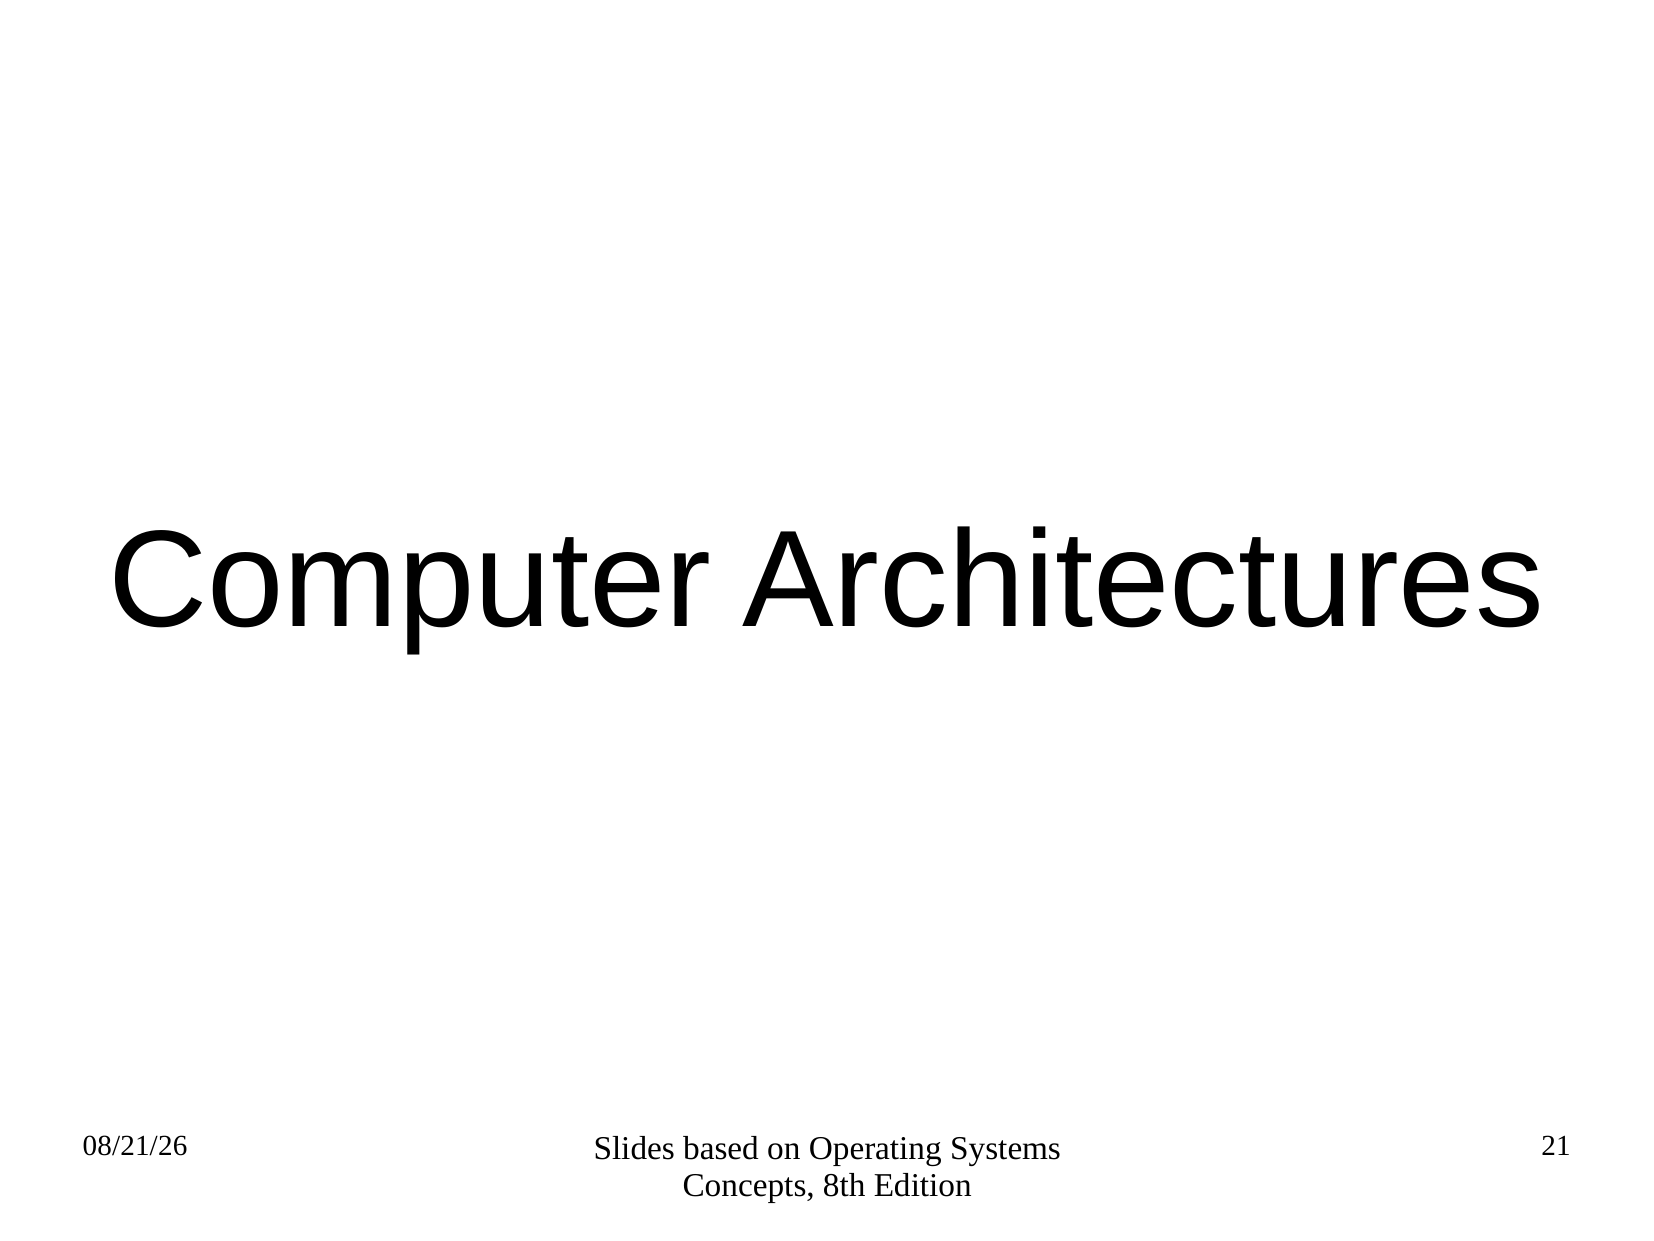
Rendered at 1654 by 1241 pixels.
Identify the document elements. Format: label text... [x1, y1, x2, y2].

subtitle Computer Architectures [82, 49, 1571, 1109]
